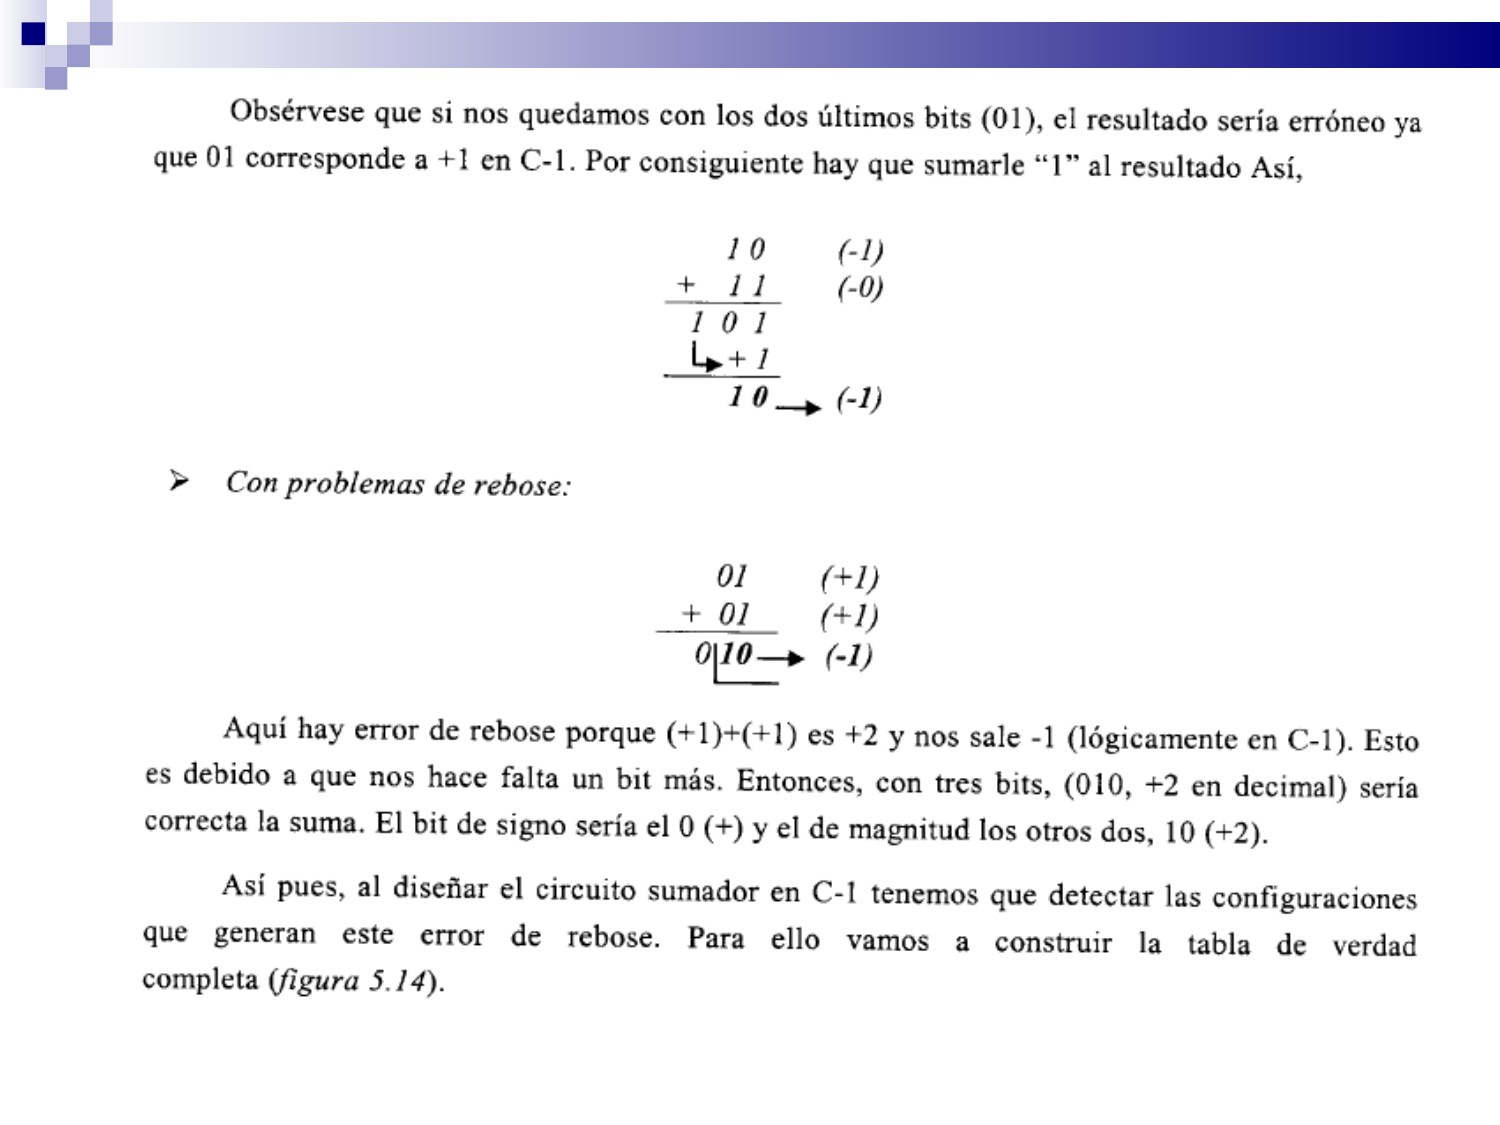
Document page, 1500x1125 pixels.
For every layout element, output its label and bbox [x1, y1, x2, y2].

picture [100, 90, 1435, 1007]
